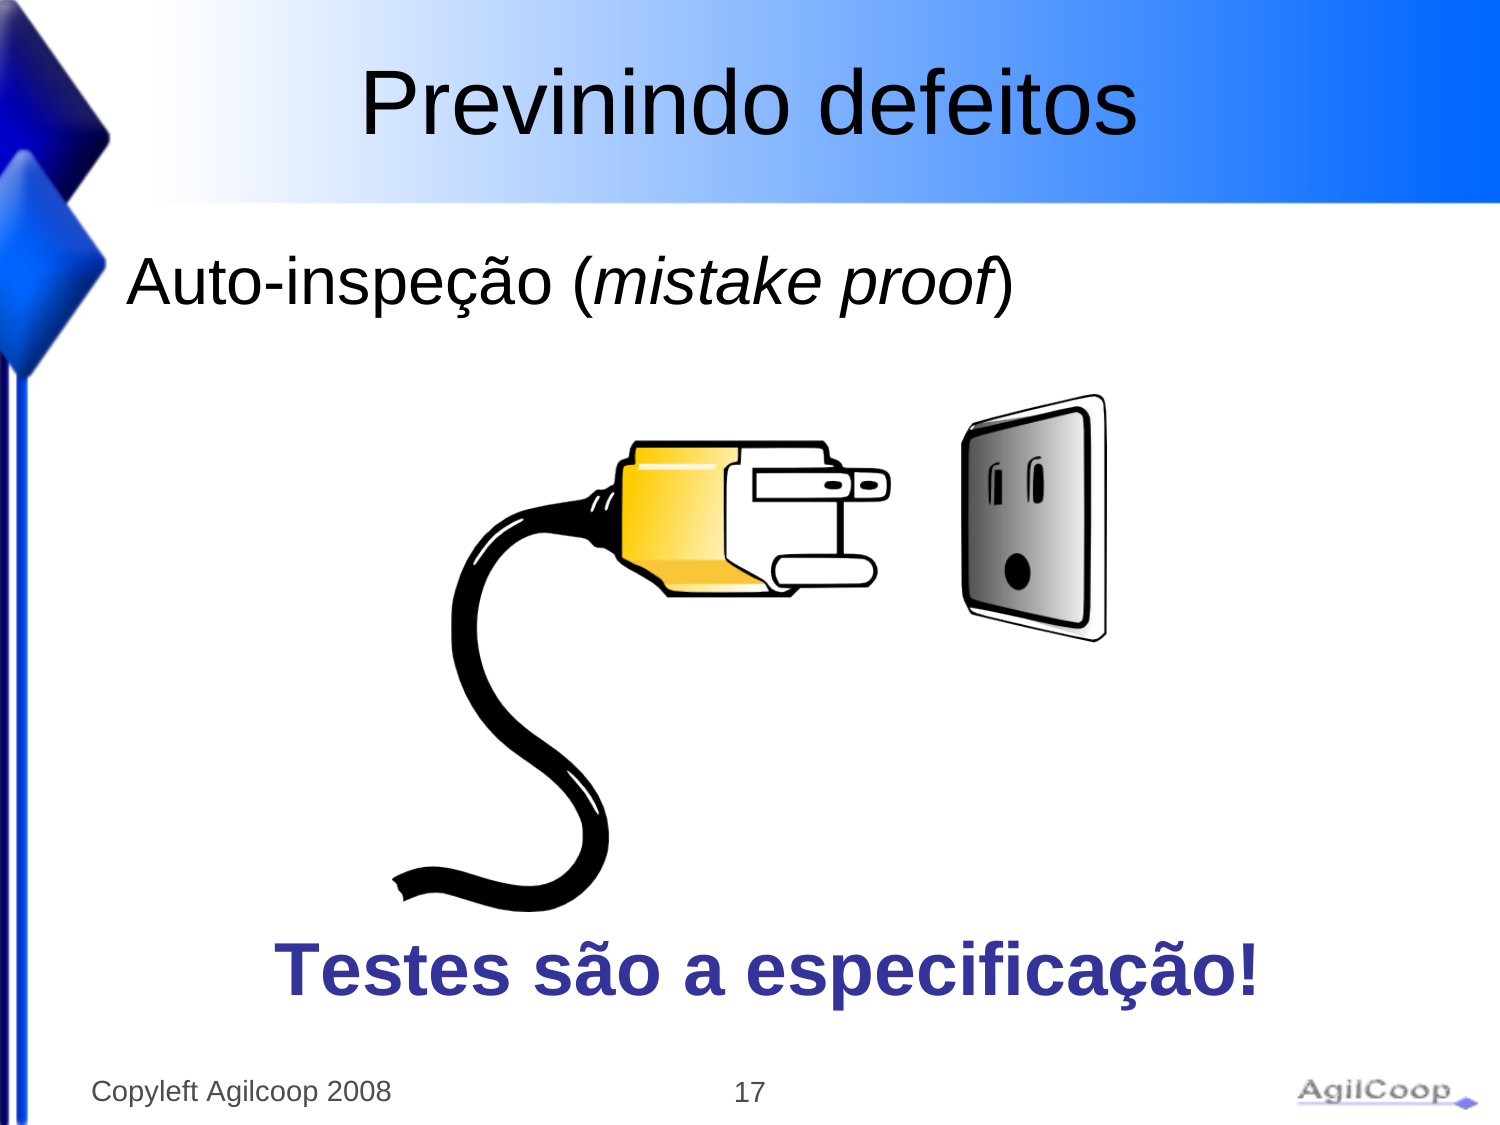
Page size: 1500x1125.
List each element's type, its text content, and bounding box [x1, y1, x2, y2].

picture [0, 0, 1500, 1125]
list Auto-inspeção (mistake proof) Testes são a especificação! [112, 243, 1425, 1125]
title Previnindo defeitos [75, 8, 1426, 197]
picture [392, 394, 1107, 912]
